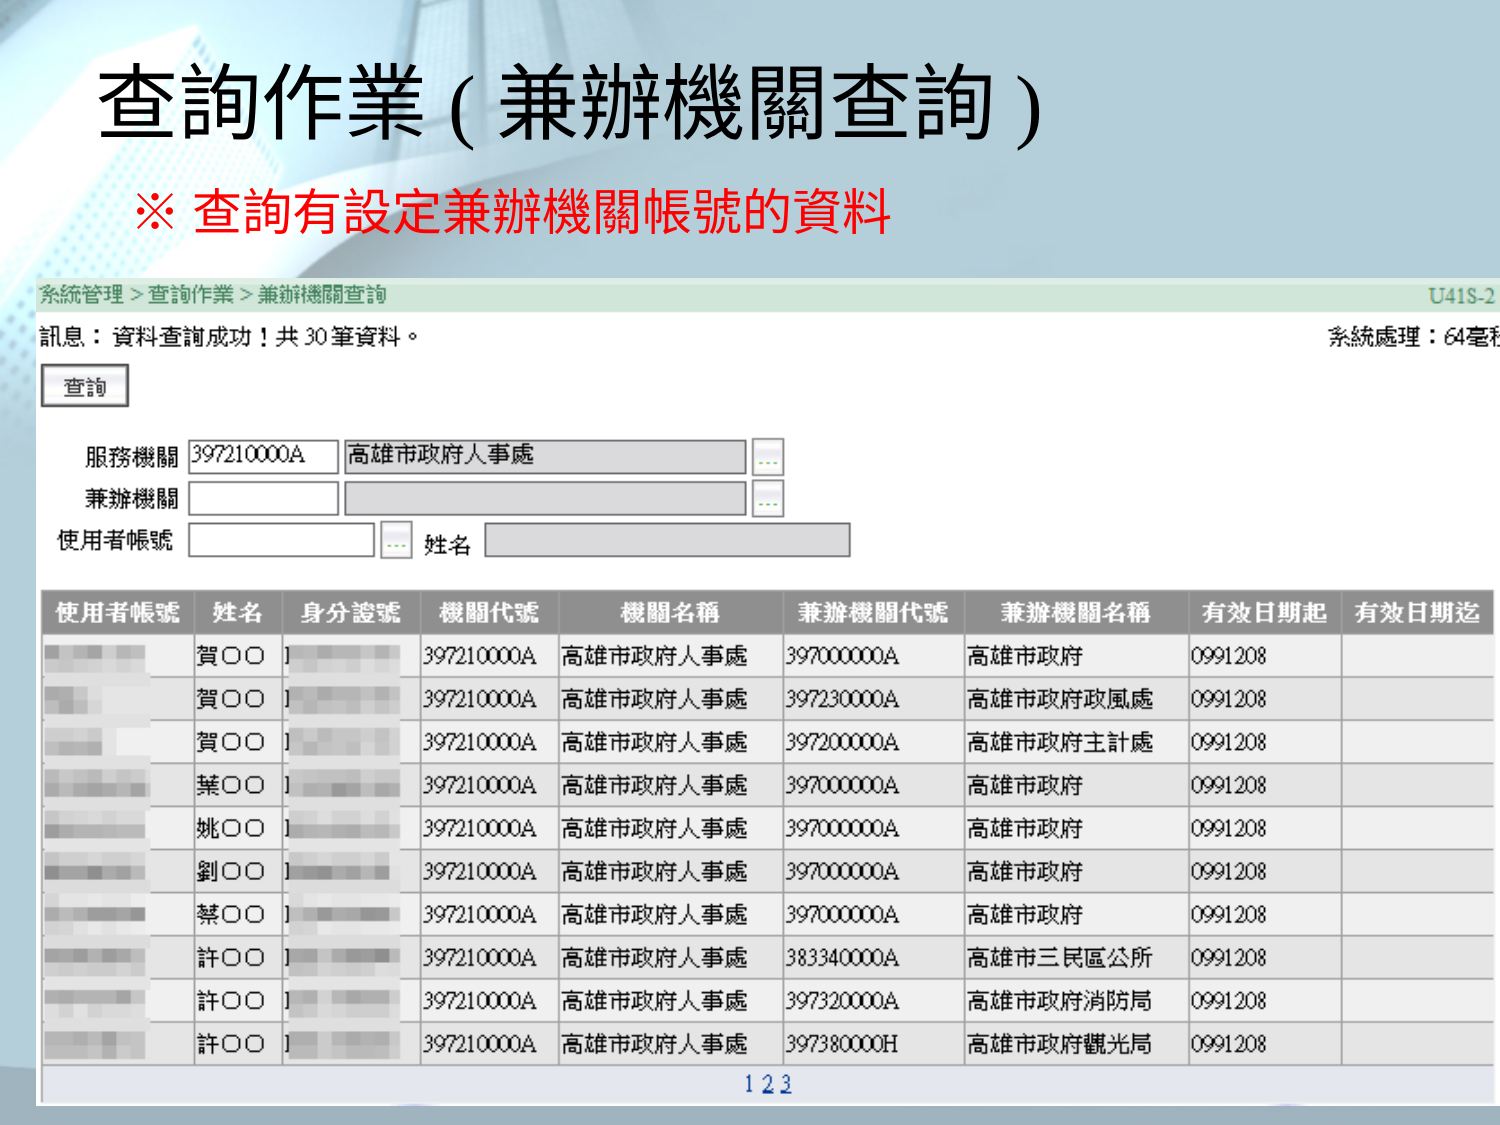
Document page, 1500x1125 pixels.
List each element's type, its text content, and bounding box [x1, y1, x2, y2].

picture [36, 278, 1500, 1106]
text_box ※查詢有設定兼辦機關帳號的資料 [115, 172, 1333, 249]
title 查詢作業(兼辦機關查詢) [80, 42, 1460, 156]
